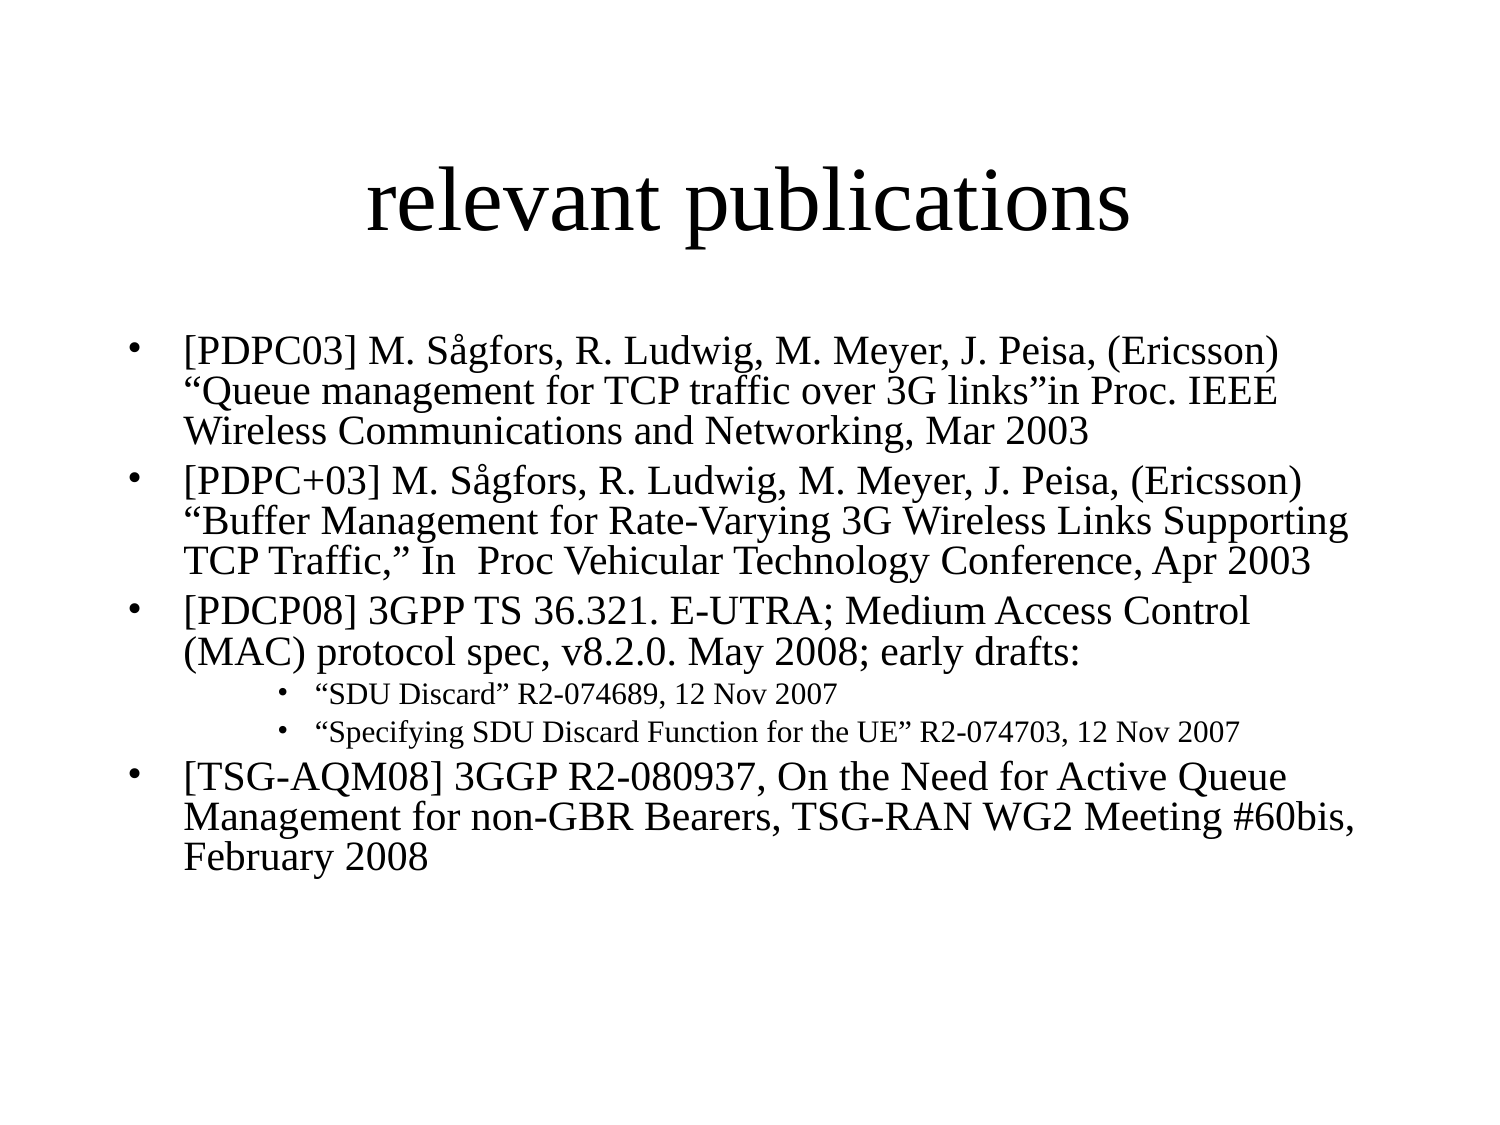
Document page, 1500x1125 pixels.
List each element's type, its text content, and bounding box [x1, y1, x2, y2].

text_box relevant publications [112, 99, 1388, 288]
text_box [PDPC03] M. Sågfors, R. Ludwig, M. Meyer, J. Peisa, (Ericsson) “Queue management for TCP traffic over 3G links”in Proc. IEEE Wireless Communications and Networking, Mar 2003 [PDPC+03] M. Sågfors, R. Ludwig, M. Meyer, J. Peisa, (Ericsson) “Buffer Management for Rate-Varying 3G Wireless Links Supporting TCP Traffic,” In Proc Vehicular Technology Conference, Apr 2003 [PDCP08] 3GPP TS 36.321. E-UTRA; Medium Access Control (MAC) protocol spec, v8.2.0. May 2008; early drafts: “SDU Discard” R2-074689, 12 Nov 2007 “Specifying SDU Discard Function for the UE” R2-074703, 12 Nov 2007 [TSG-AQM08] 3GGP R2-080937, On the Need for Active Queue Management for non-GBR Bearers, TSG-RAN WG2 Meeting #60bis, February 2008 [112, 324, 1388, 1000]
